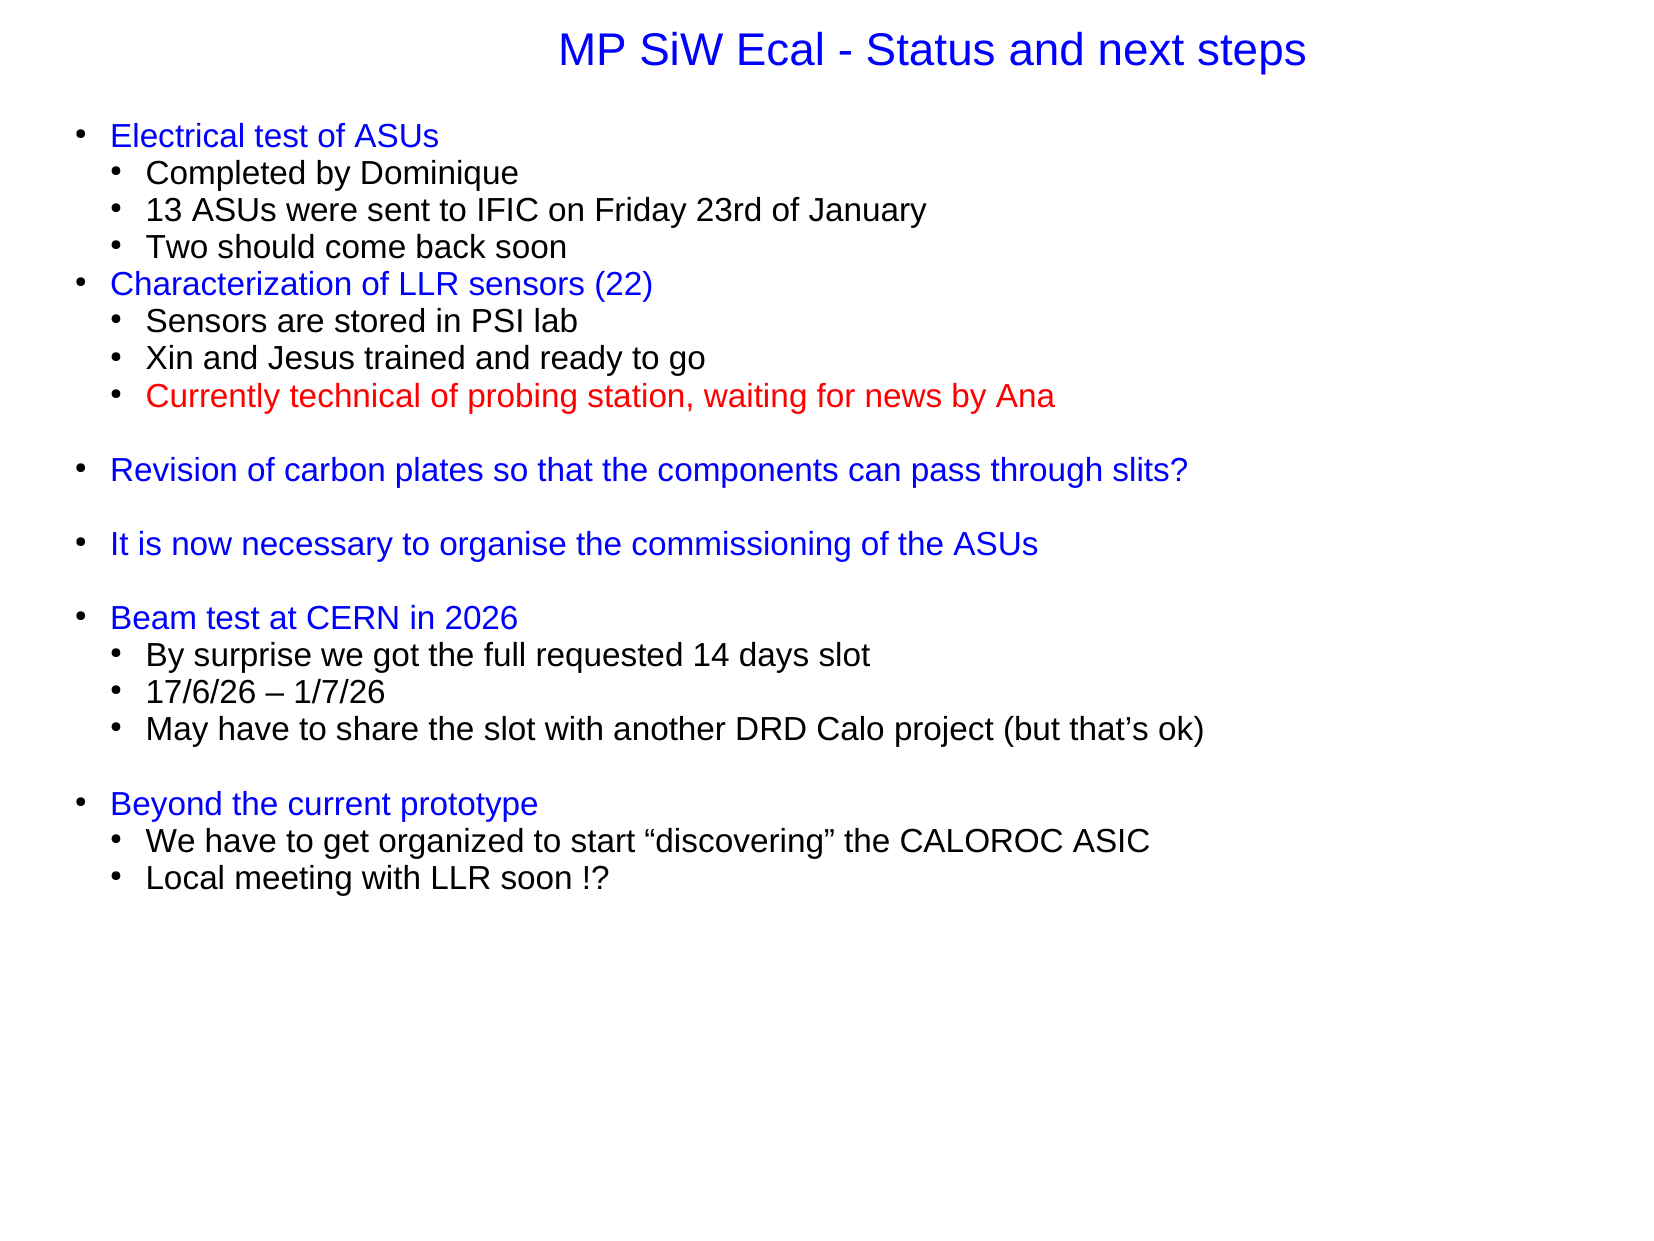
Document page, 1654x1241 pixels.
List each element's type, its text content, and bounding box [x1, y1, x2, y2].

text_box MP SiW Ecal - Status and next steps [543, 14, 1471, 70]
text_box Electrical test of ASUs Completed by Dominique 13 ASUs were sent to IFIC on Friday 23rd of January Two should come back soon Characterization of LLR sensors (22) Sensors are stored in PSI lab Xin and Jesus trained and ready to go Currently technical of probing station, waiting for news by Ana Revision of carbon plates so that the components can pass through slits? It is now necessary to organise the commissioning of the ASUs Beam test at CERN in 2026 By surprise we got the full requested 14 days slot 17/6/26 – 1/7/26 May have to share the slot with another DRD Calo project (but that’s ok) Beyond the current prototype We have to get organized to start “discovering” the CALOROC ASIC Local meeting with LLR soon !? [60, 70, 1642, 1241]
